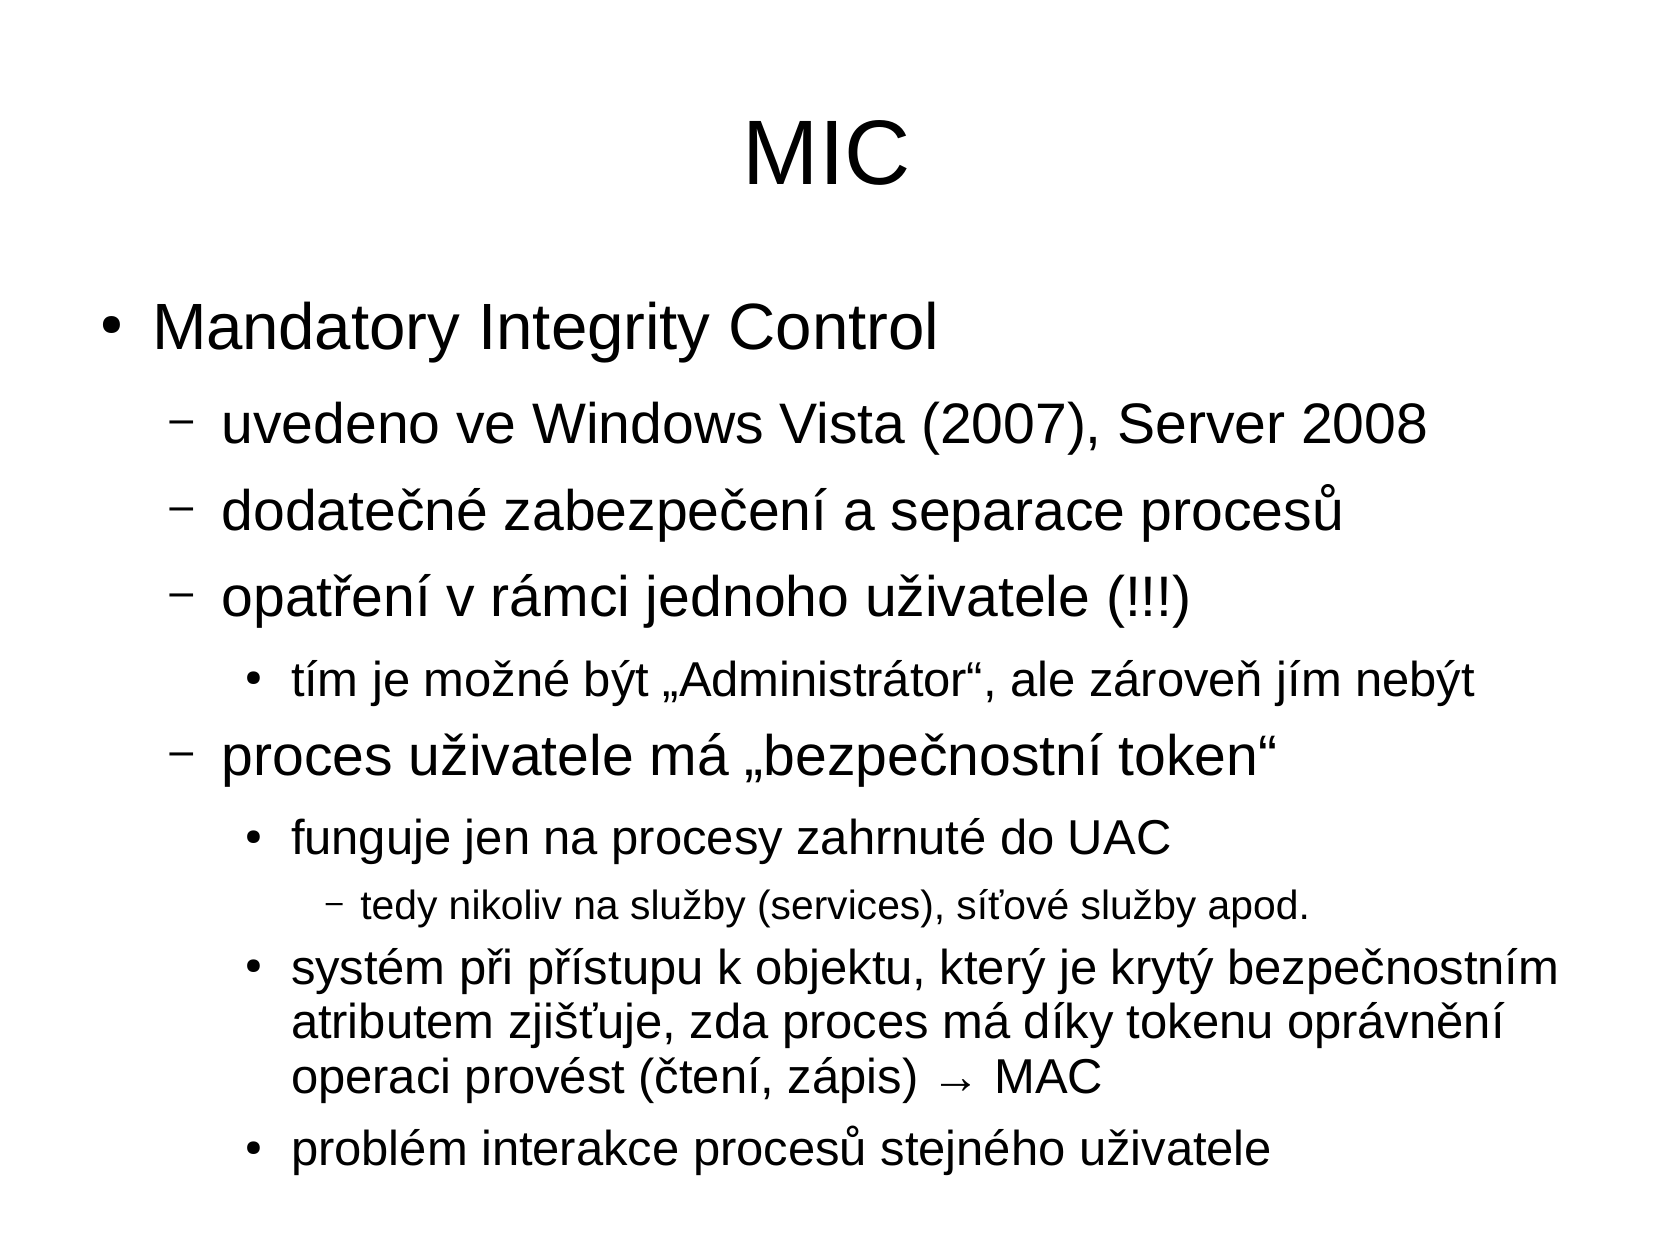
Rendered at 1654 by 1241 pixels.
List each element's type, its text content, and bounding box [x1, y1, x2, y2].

title MIC [82, 49, 1571, 257]
list Mandatory Integrity Control uvedeno ve Windows Vista (2007), Server 2008 dodatečné zabezpečení a separace procesů opatření v rámci jednoho uživatele (!!!) tím je možné být „Administrátor“, ale zároveň jím nebýt proces uživatele má „bezpečnostní token“ funguje jen na procesy zahrnuté do UAC tedy nikoliv na služby (services), síťové služby apod. systém při přístupu k objektu, který je krytý bezpečnostním atributem zjišťuje, zda proces má díky tokenu oprávnění operaci provést (čtení, zápis) → MAC problém interakce procesů stejného uživatele [82, 290, 1571, 1182]
